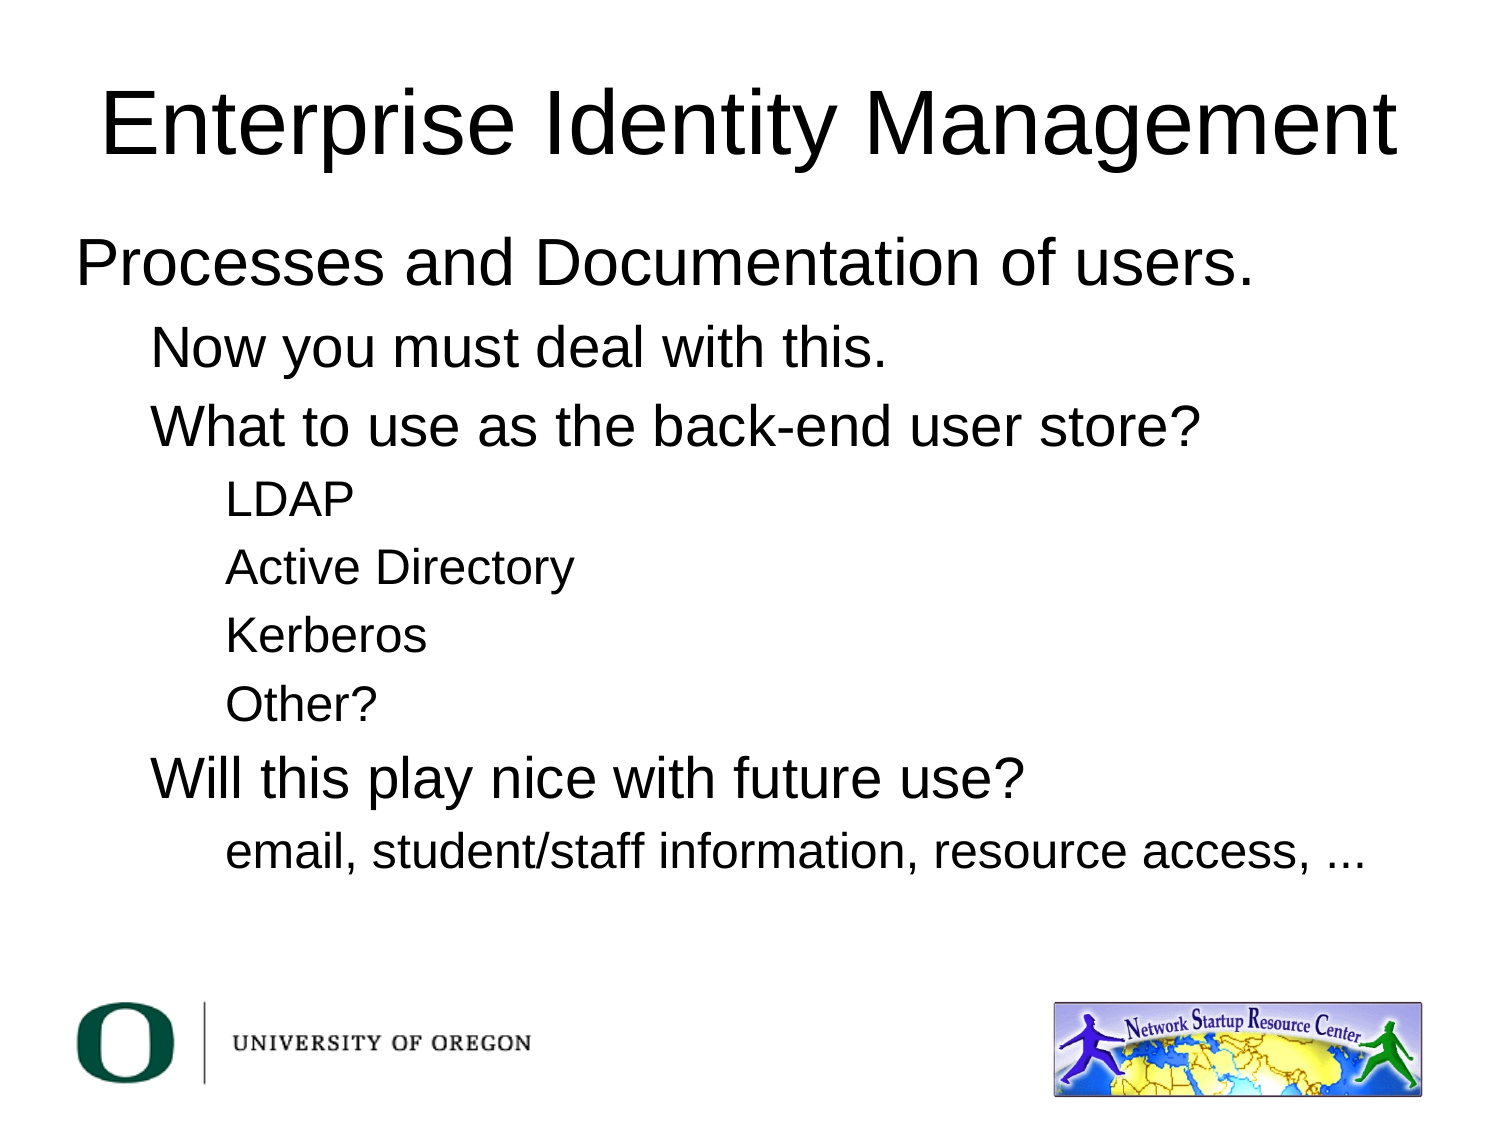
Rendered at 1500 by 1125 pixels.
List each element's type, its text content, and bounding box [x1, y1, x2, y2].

picture [62, 998, 546, 1088]
picture [1050, 999, 1426, 1100]
title Enterprise Identity Management [75, 45, 1426, 201]
list Processes and Documentation of users. Now you must deal with this. What to use as the back-end user store? LDAP Active Directory Kerberos Other? Will this play nice with future use? email, student/staff information, resource access, ... [75, 224, 1426, 948]
